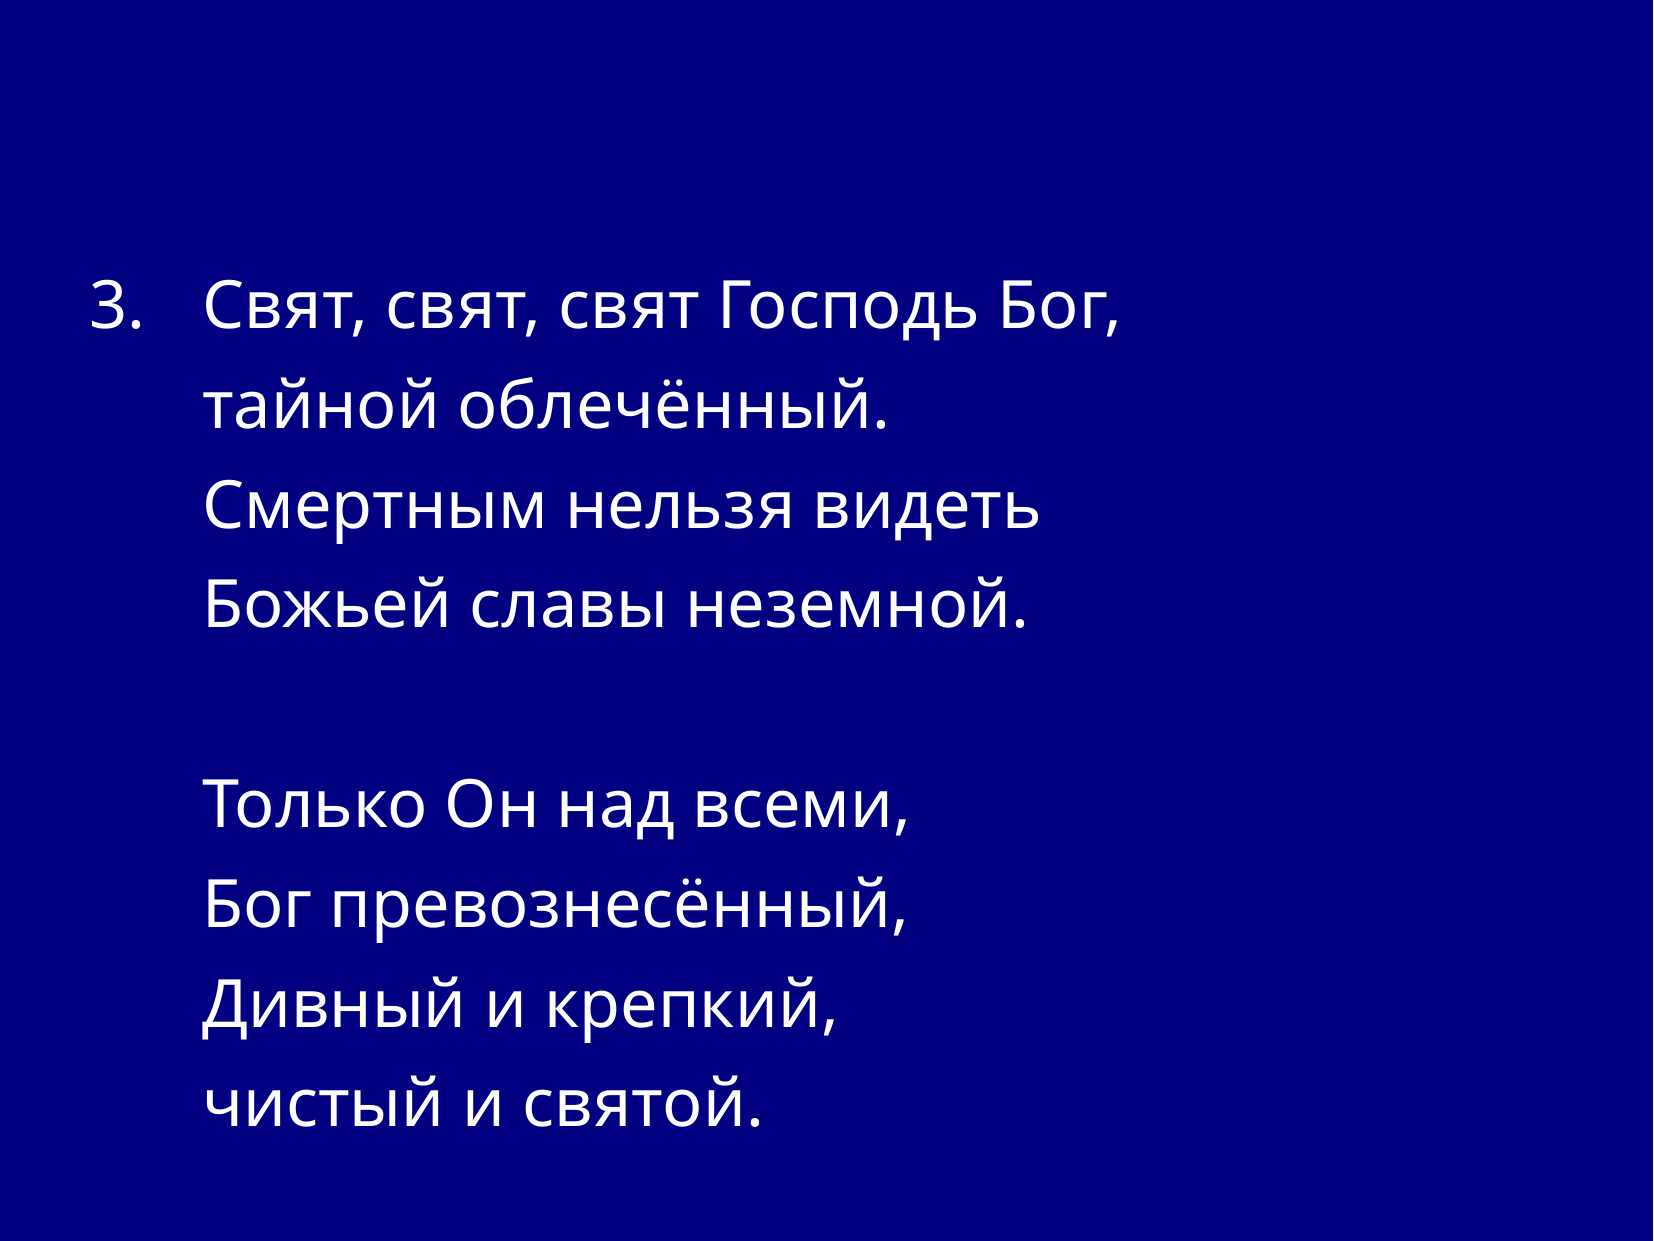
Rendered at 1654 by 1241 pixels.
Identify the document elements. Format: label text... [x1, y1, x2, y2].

text_box 3. Свят, свят, свят Господь Бог, тайной облечённый. Смертным нельзя видеть Божьей славы неземной. Только Он над всеми, Бог превознесённый, Дивный и крепкий, чистый и святой. [75, 150, 1576, 1163]
